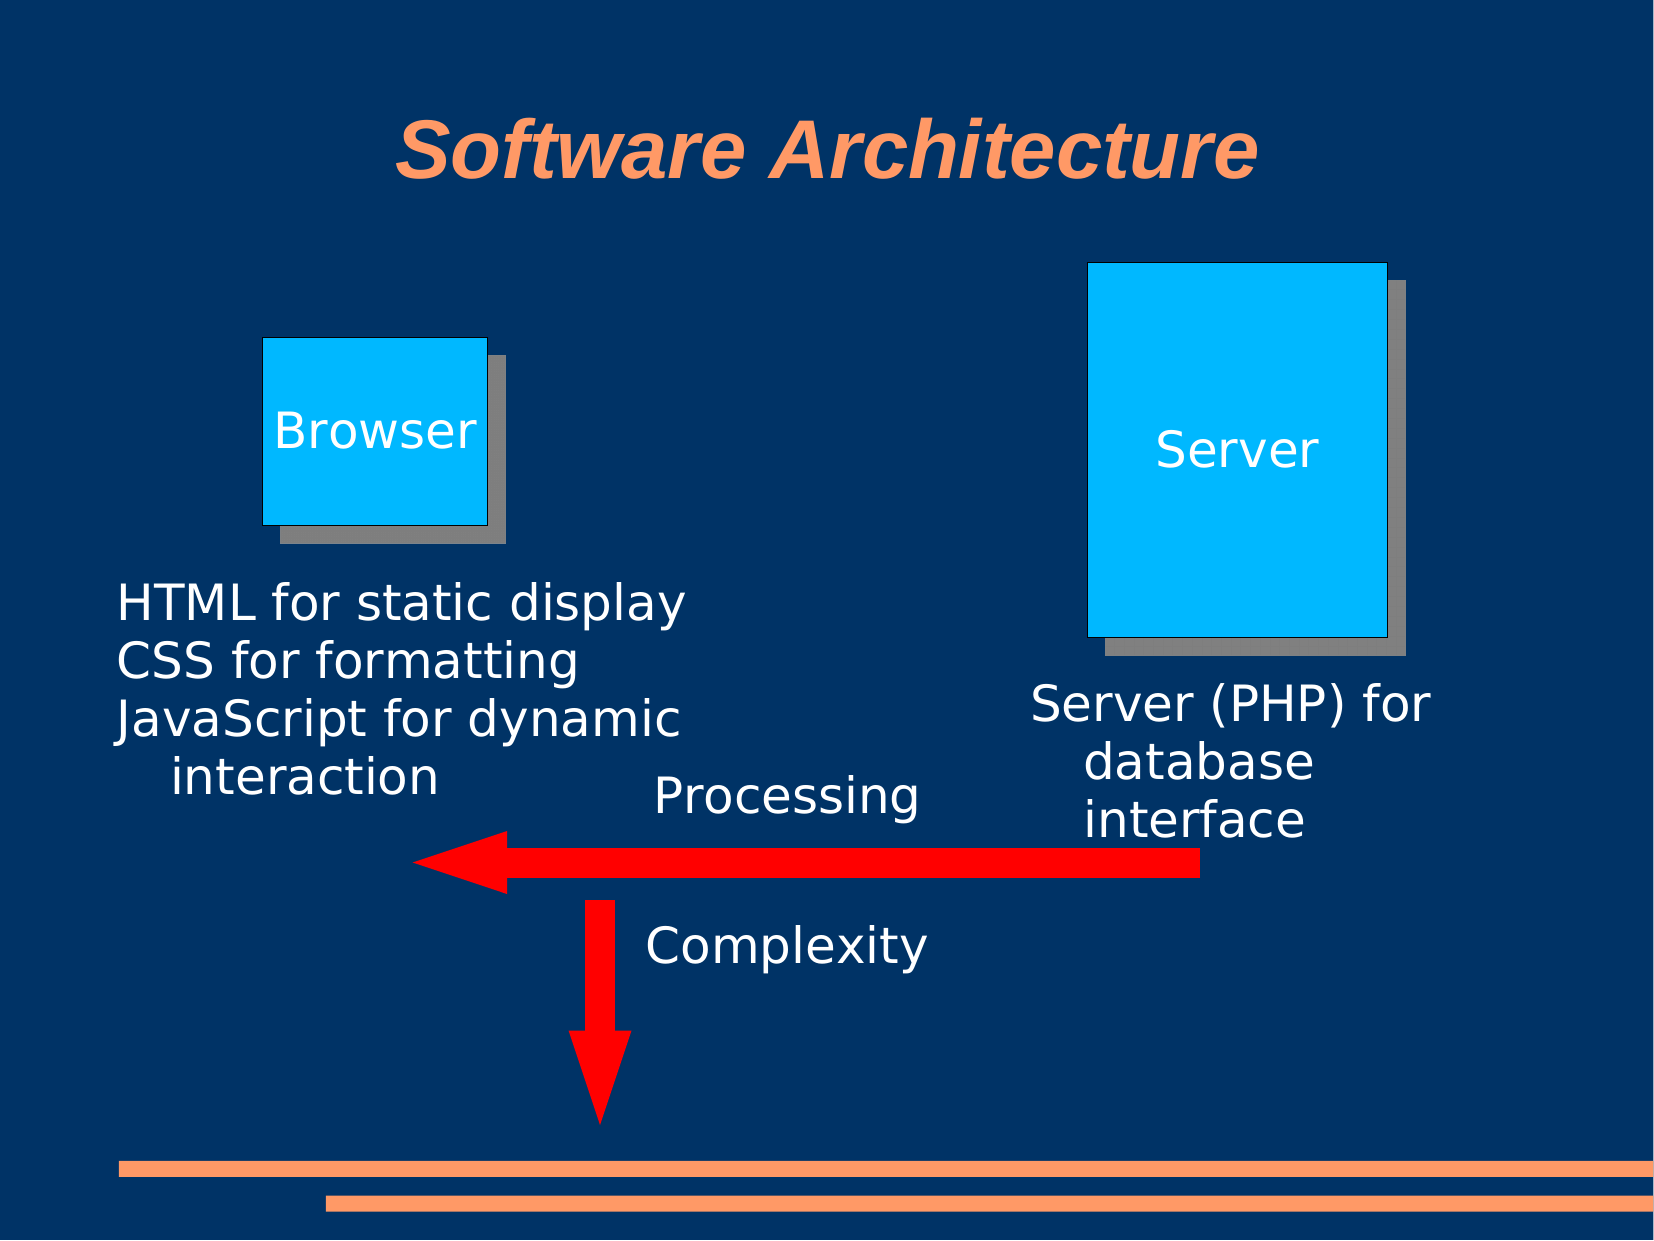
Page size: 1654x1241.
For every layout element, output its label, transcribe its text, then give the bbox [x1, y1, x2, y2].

text_box Complexity [525, 916, 1051, 976]
title Software Architecture [121, 46, 1534, 254]
text_box HTML for static display CSS for formatting JavaScript for dynamic interaction [99, 573, 934, 808]
text_box Server (PHP) for database interface [1012, 675, 1463, 850]
text_box Browser [262, 337, 488, 526]
text_box Server [1087, 262, 1388, 638]
text_box Processing [525, 766, 1051, 826]
